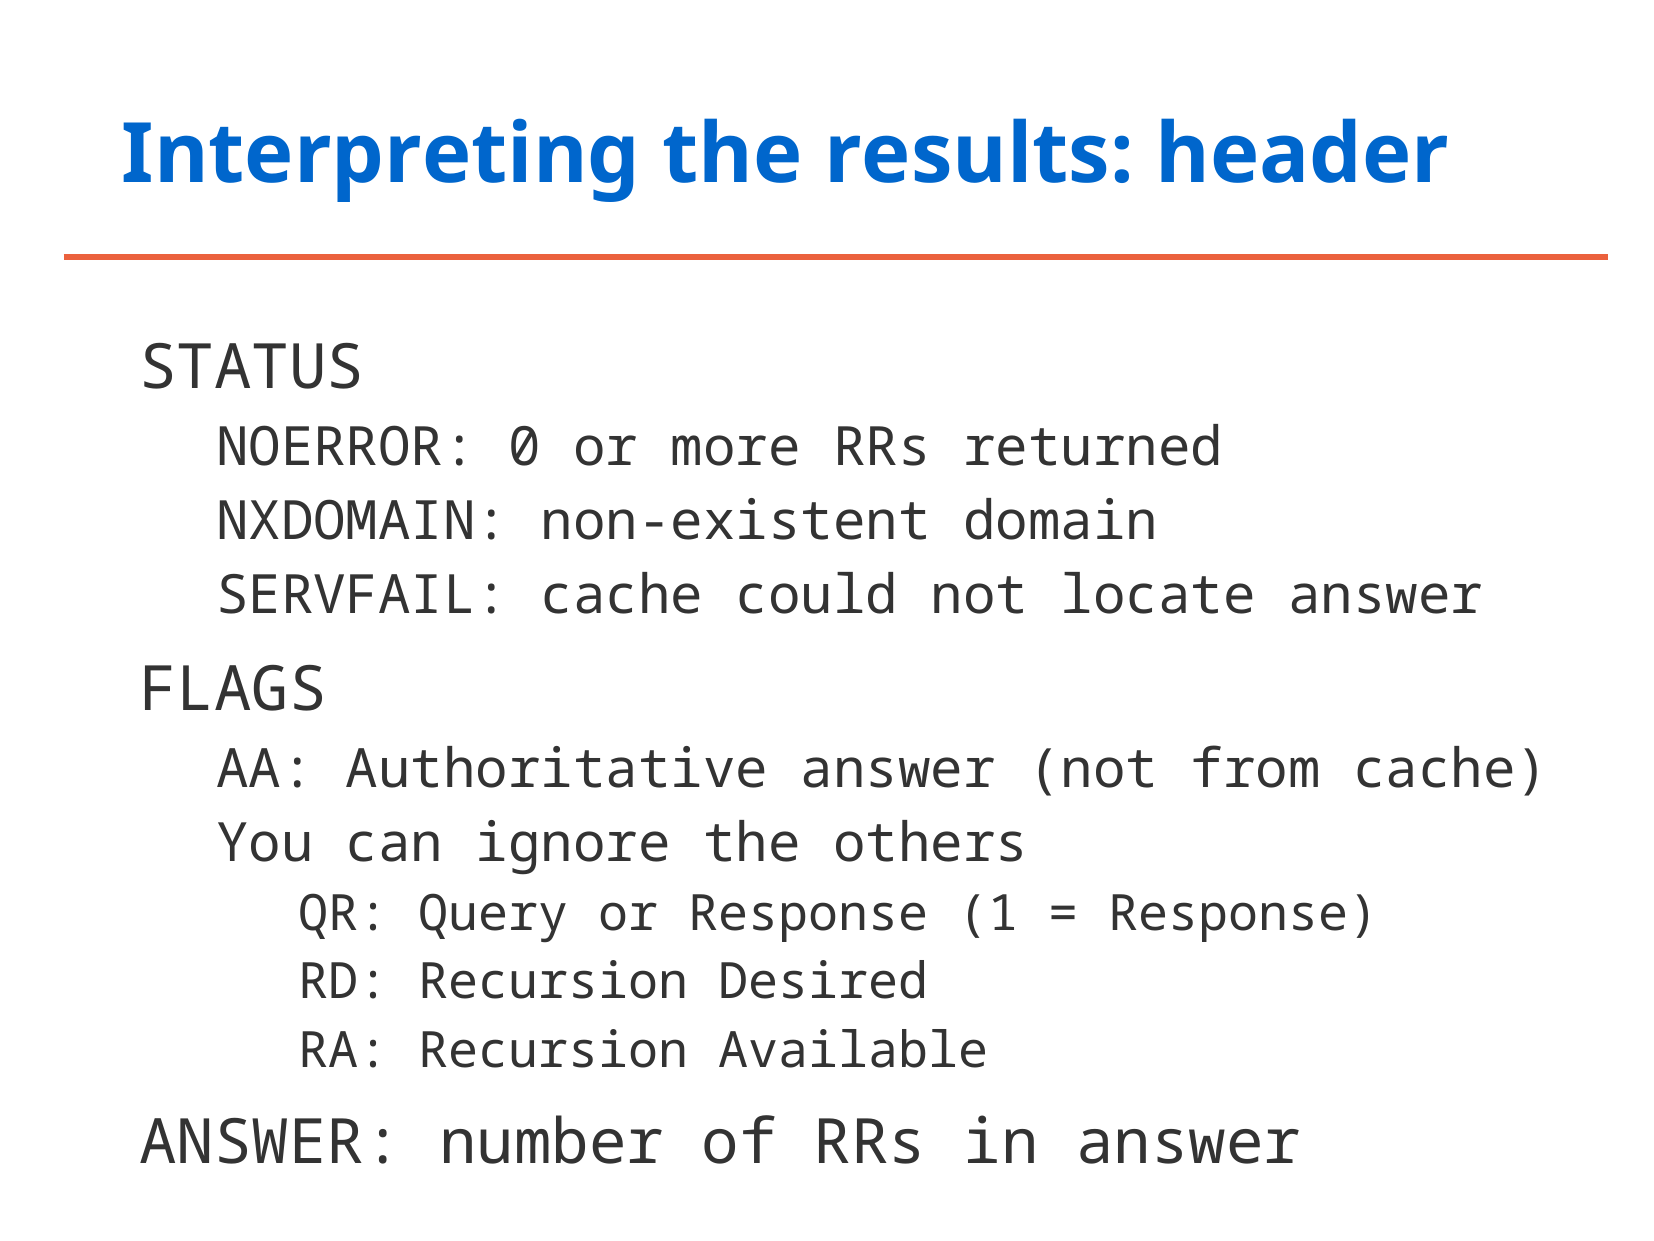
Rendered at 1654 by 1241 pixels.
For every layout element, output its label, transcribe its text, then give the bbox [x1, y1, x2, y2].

title Interpreting the results: header [121, 46, 1534, 254]
list STATUS NOERROR: 0 or more RRs returned NXDOMAIN: non-existent domain SERVFAIL: cache could not locate answer FLAGS AA: Authoritative answer (not from cache) You can ignore the others QR: Query or Response (1 = Response) RD: Recursion Desired RA: Recursion Available ANSWER: number of RRs in answer [121, 322, 1561, 1133]
